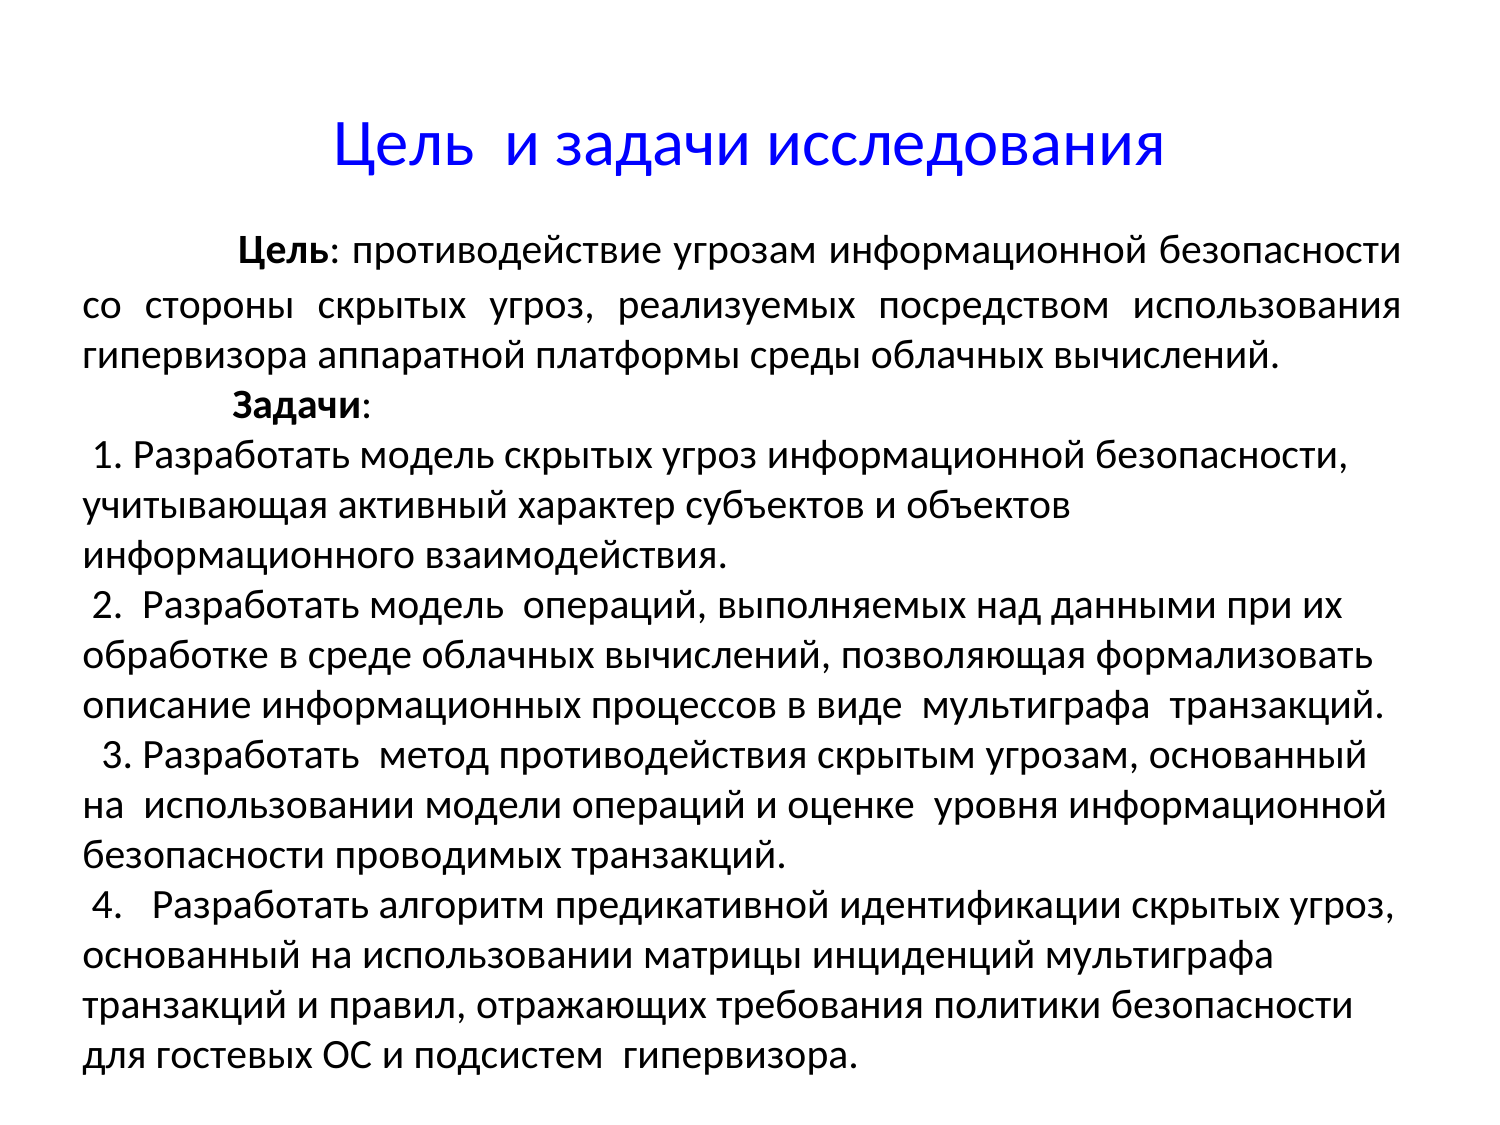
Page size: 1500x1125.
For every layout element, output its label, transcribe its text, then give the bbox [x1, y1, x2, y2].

text_box Цель и задачи исследования [75, 45, 1426, 233]
text_box Цель: противодействие угрозам информационной безопасности со стороны скрытых угроз, реализуемых посредством использования гипервизора аппаратной платформы среды облачных вычислений. Задачи: 1. Разработать модель скрытых угроз информационной безопасности, учитывающая активный характер субъектов и объектов информационного взаимодействия. 2. Разработать модель операций, выполняемых над данными при их обработке в среде облачных вычислений, позволяющая формализовать описание информационных процессов в виде мультиграфа транзакций. 3. Разработать метод противодействия скрытым угрозам, основанный на использовании модели операций и оценке уровня информационной безопасности проводимых транзакций. 4. Разработать алгоритм предикативной идентификации скрытых угроз, основанный на использовании матрицы инциденций мультиграфа транзакций и правил, отражающих требования политики безопасности для гостевых ОС и подсистем гипервизора. [67, 188, 1418, 1004]
